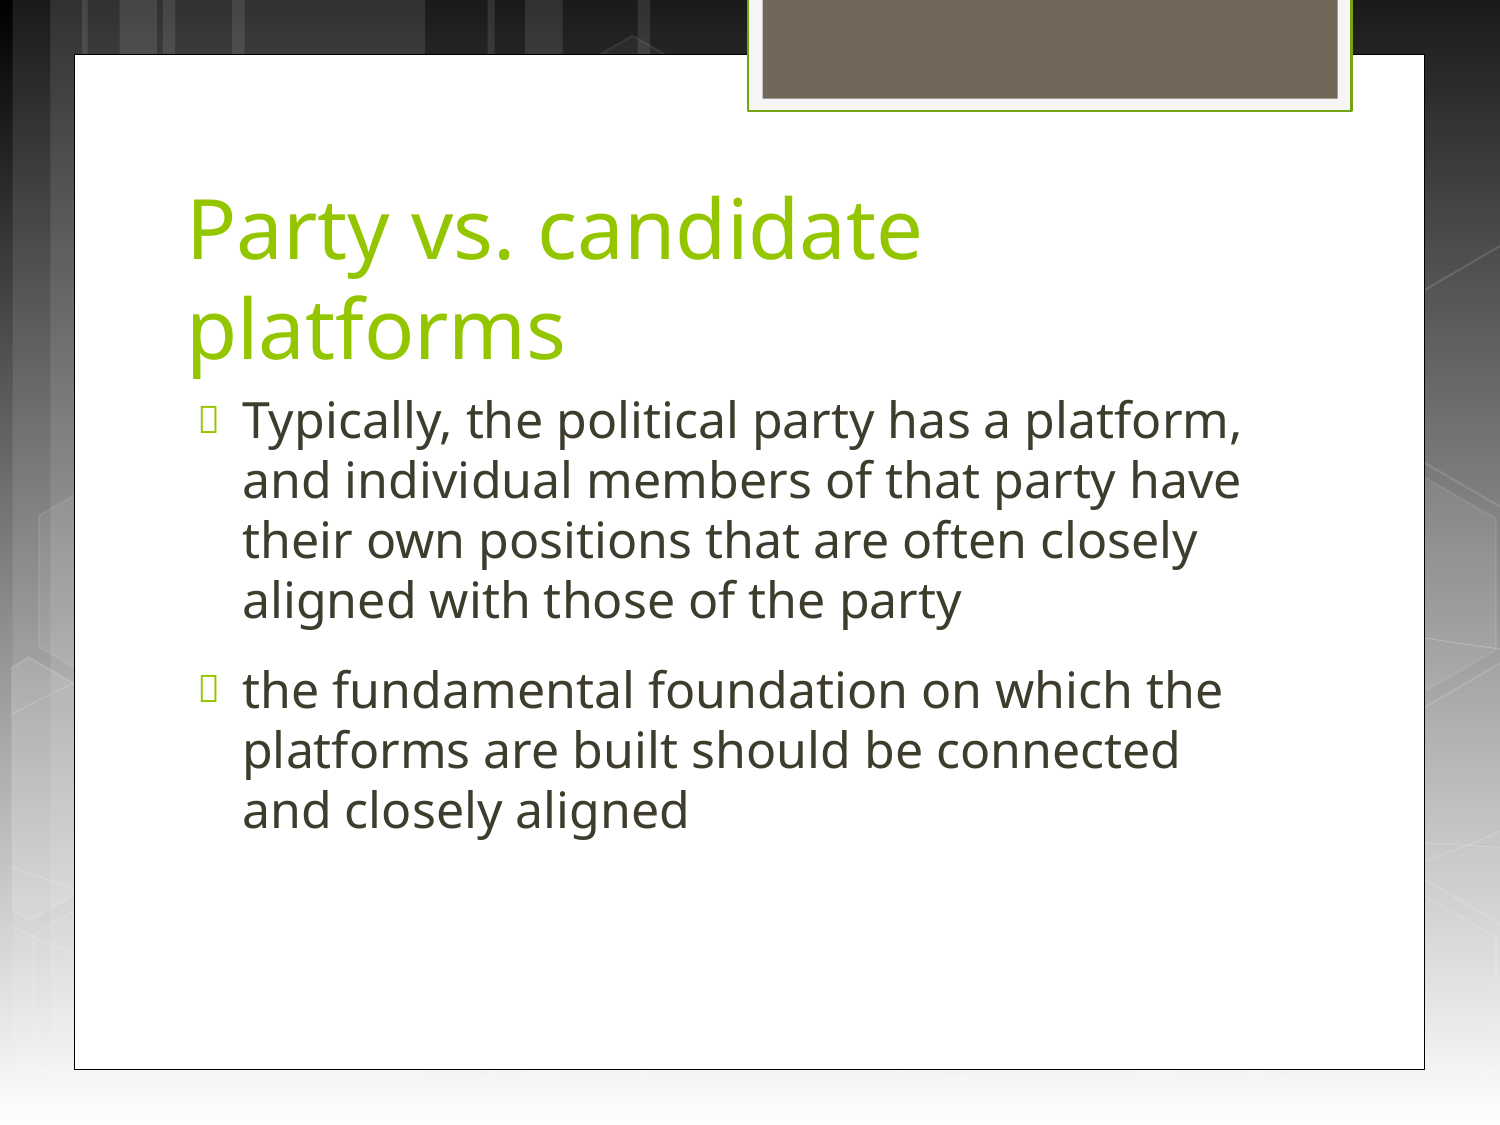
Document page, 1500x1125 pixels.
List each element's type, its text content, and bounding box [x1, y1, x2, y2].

title Party vs. candidate platforms [171, 168, 1324, 357]
list Typically, the political party has a platform, and individual members of that party have their own positions that are often closely aligned with those of the party the fundamental foundation on which the platforms are built should be connected and closely aligned [171, 381, 1283, 957]
